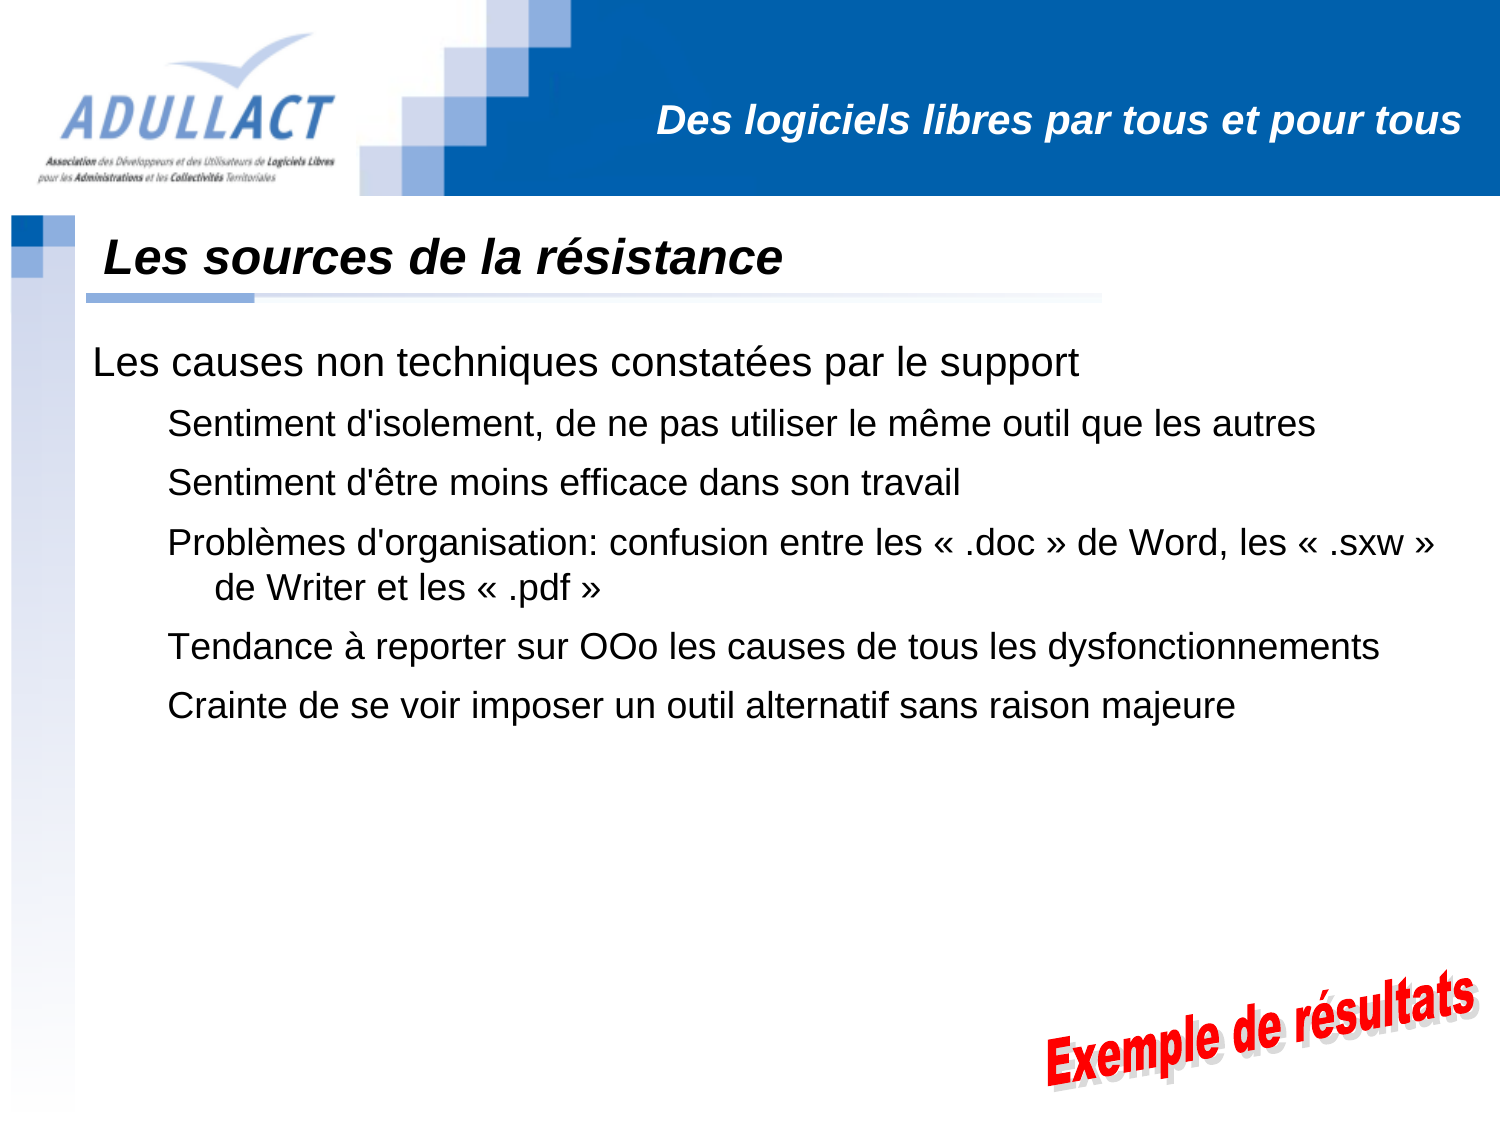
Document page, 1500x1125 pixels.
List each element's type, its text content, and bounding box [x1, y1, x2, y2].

text_box [1047, 1014, 1225, 1093]
list Les causes non techniques constatées par le support Sentiment d'isolement, de ne pas utiliser le même outil que les autres Sentiment d'être moins efficace dans son travail Problèmes d'organisation: confusion entre les « .doc » de Word, les « .sxw » de Writer et les « .pdf » Tendance à reporter sur OOo les causes de tous les dysfonctionnements Crainte de se voir imposer un outil alternatif sans raison majeure [92, 335, 1476, 1083]
title Les sources de la résistance [88, 219, 1459, 292]
text_box [1296, 969, 1480, 1049]
picture [86, 293, 1102, 303]
text_box [1233, 1003, 1287, 1059]
picture [10, 214, 75, 1113]
picture [31, 29, 346, 189]
text_box [1319, 989, 1329, 1001]
picture [356, 0, 1500, 196]
